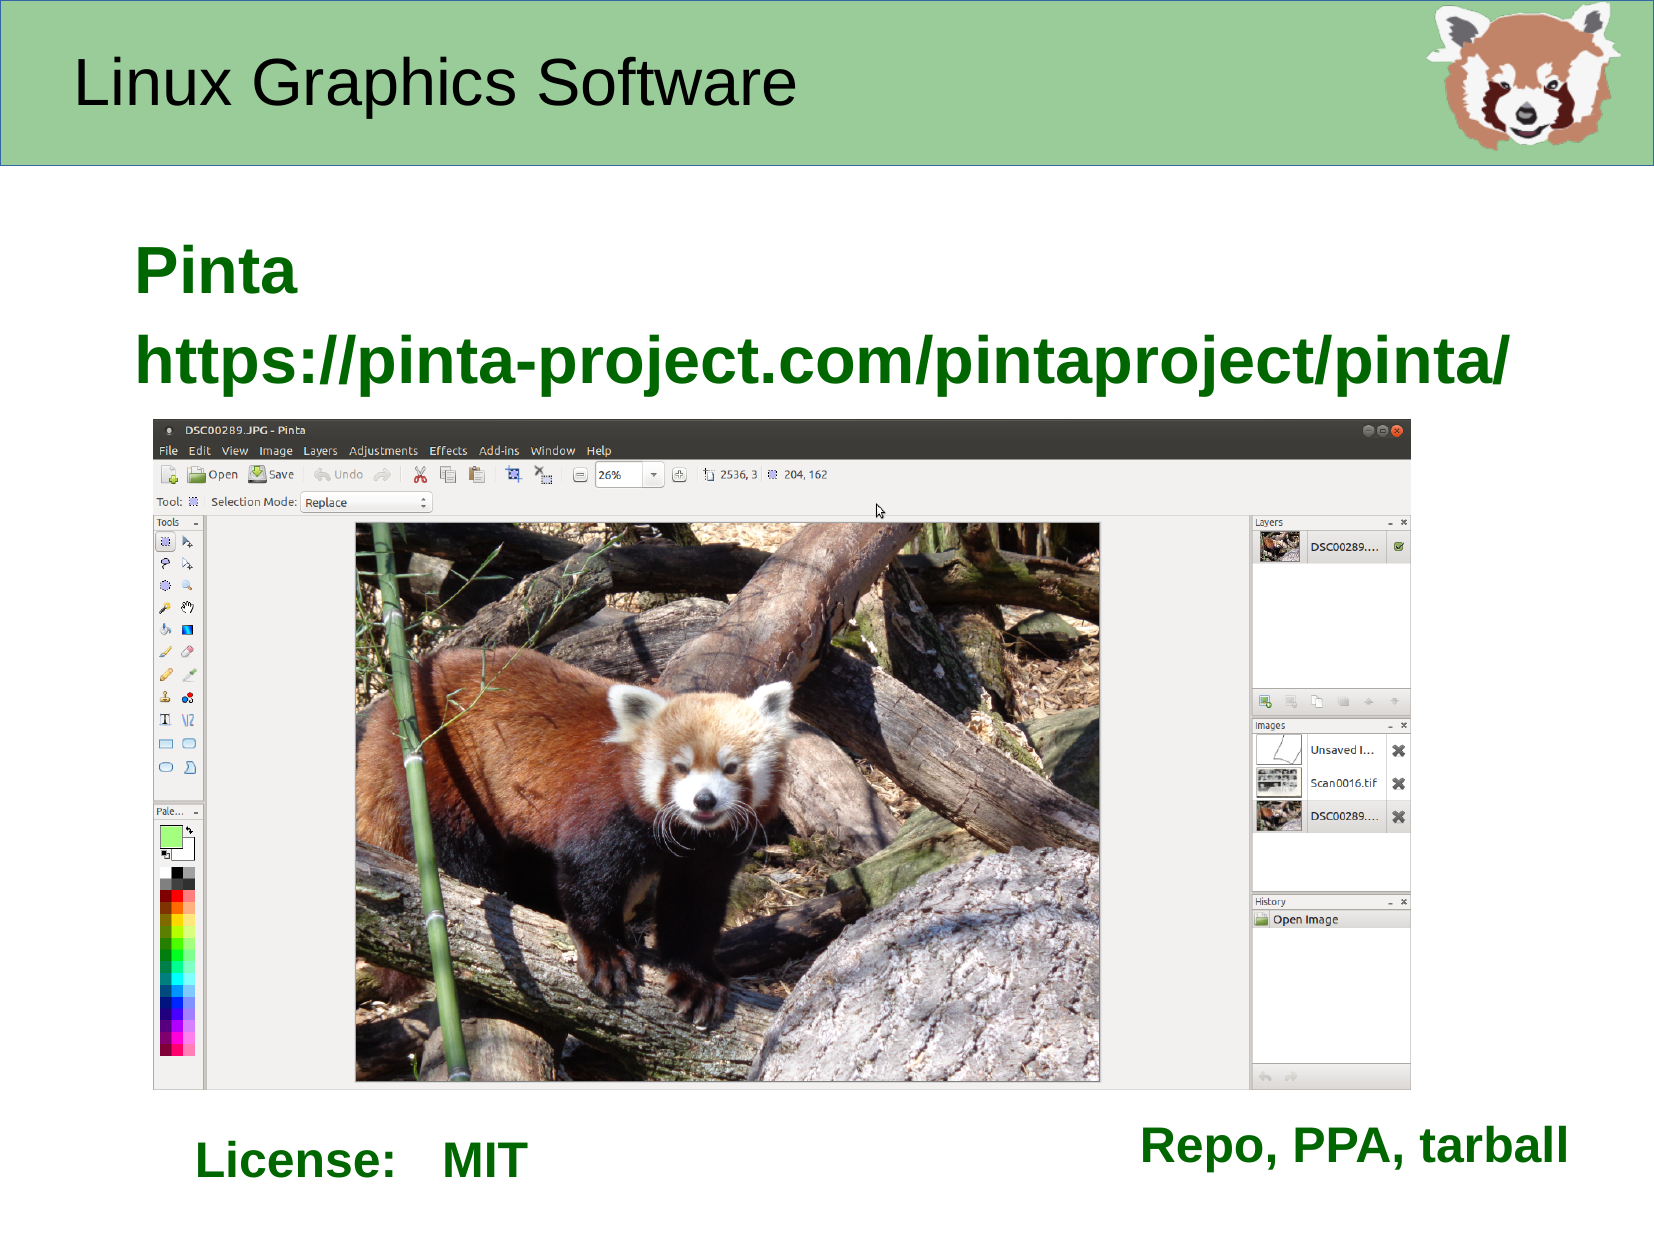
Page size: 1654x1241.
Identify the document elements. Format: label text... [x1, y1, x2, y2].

text_box https://pinta-project.com/pintaproject/pinta/ [120, 315, 1530, 406]
title Linux Graphics Software [0, 15, 856, 151]
picture [1426, 2, 1621, 151]
text_box License: [180, 1125, 413, 1196]
text_box Repo, PPA, tarball [1125, 1110, 1593, 1201]
text_box [0, 0, 1654, 166]
text_box Pinta [120, 225, 313, 315]
text_box MIT [427, 1125, 544, 1196]
picture [153, 419, 1411, 1090]
